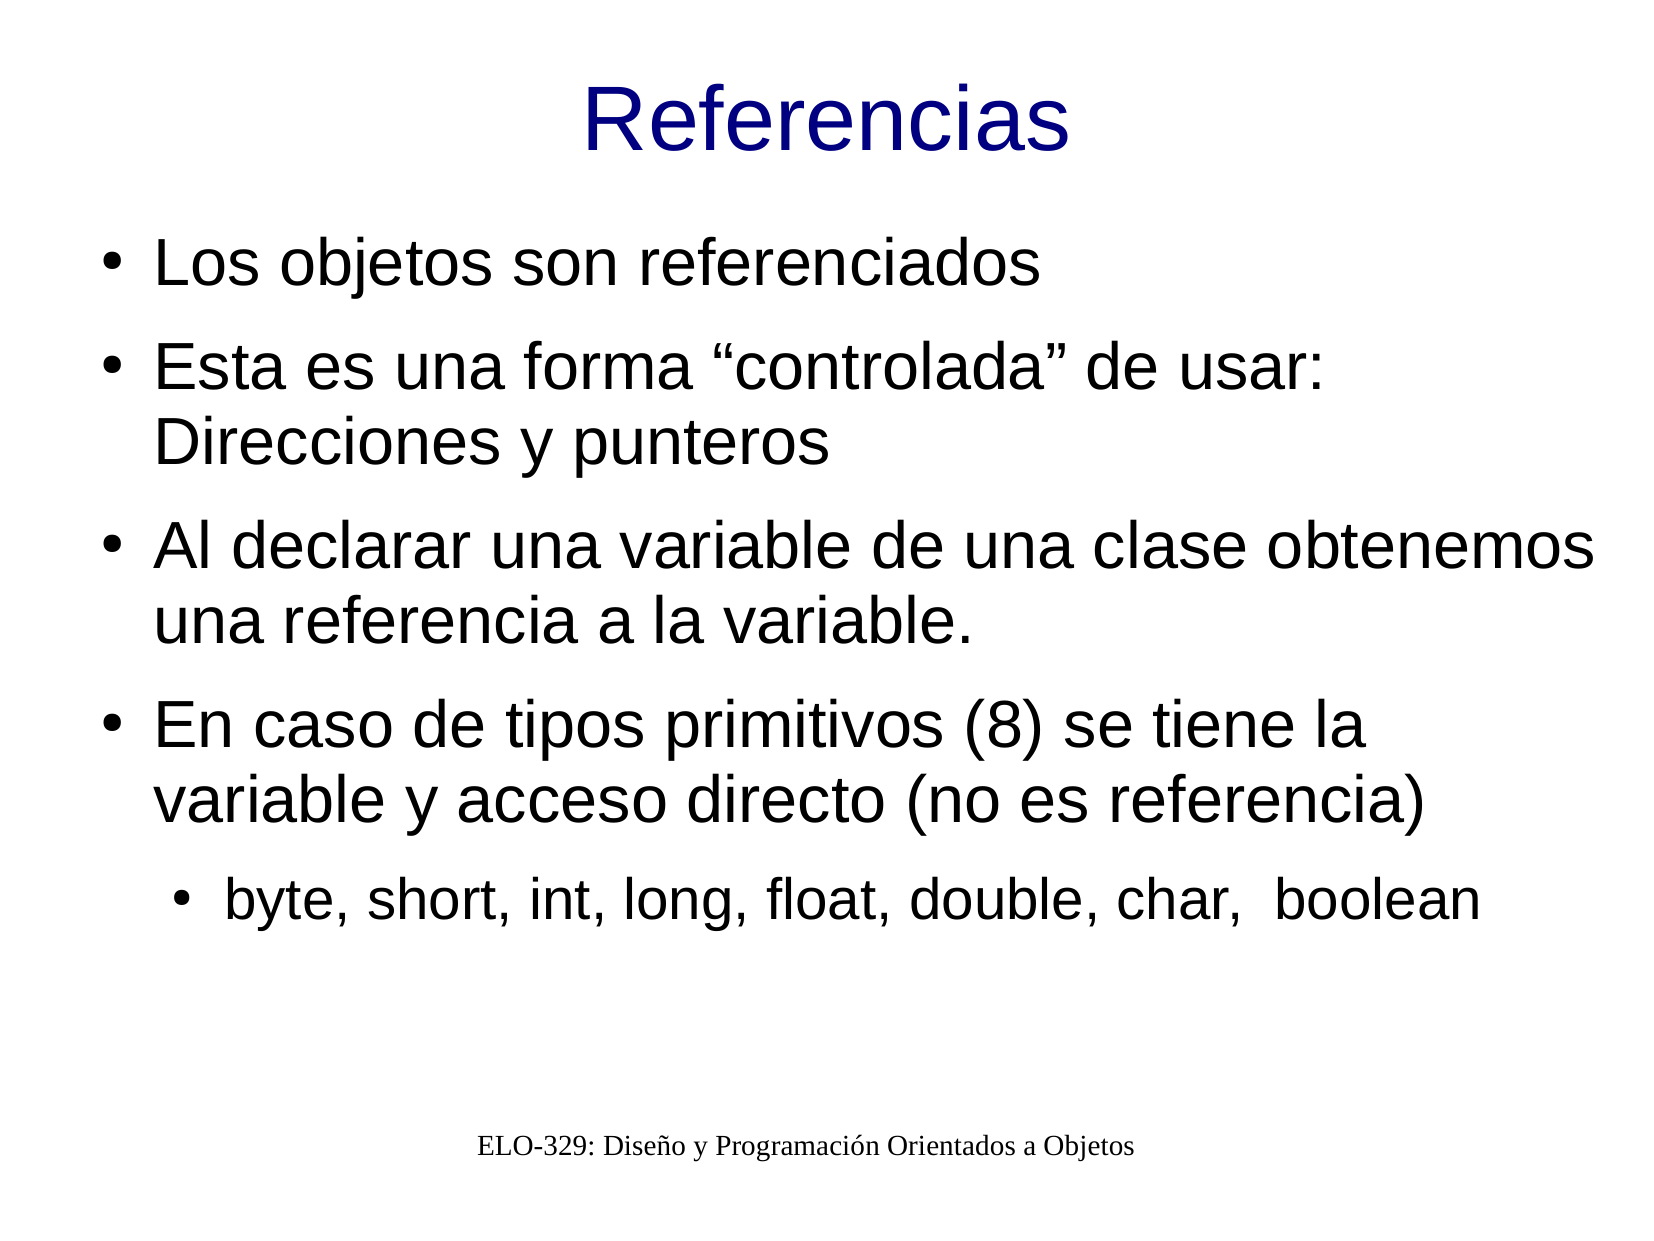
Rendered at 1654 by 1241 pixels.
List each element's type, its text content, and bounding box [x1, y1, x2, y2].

title Referencias [82, 56, 1571, 181]
list Los objetos son referenciados Esta es una forma “controlada” de usar: Direcciones y punteros Al declarar una variable de una clase obtenemos una referencia a la variable. En caso de tipos primitivos (8) se tiene la variable y acceso directo (no es referencia) byte, short, int, long, float, double, char, boolean [82, 225, 1613, 1126]
